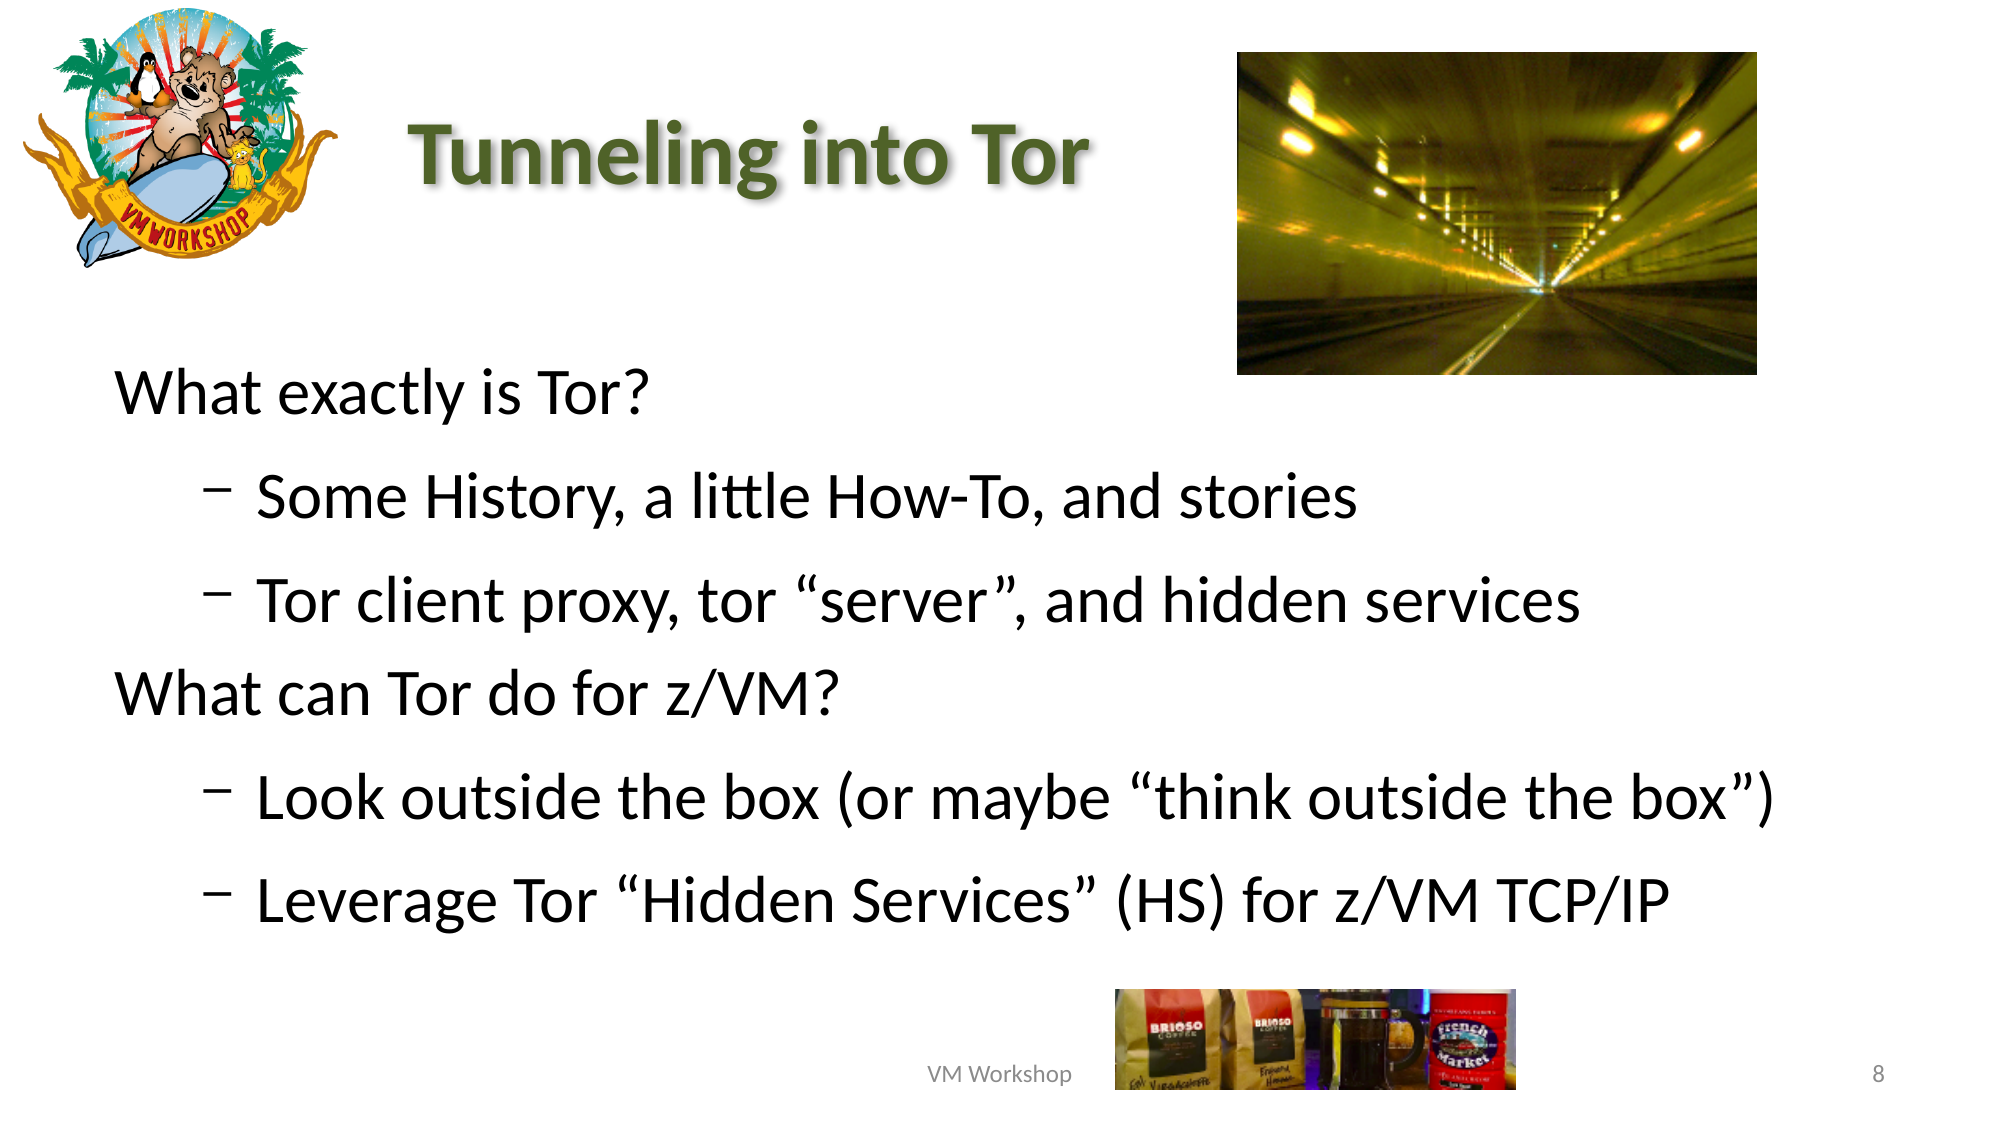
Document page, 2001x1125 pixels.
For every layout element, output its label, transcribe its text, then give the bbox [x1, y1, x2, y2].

list What exactly is Tor? Some History, a little How-To, and stories Tor client proxy, tor “server”, and hidden services What can Tor do for z/VM? Look outside the box (or maybe “think outside the box”) Leverage Tor “Hidden Services” (HS) for z/VM TCP/IP [100, 260, 1900, 1004]
title Tunneling into Tor [392, 53, 1922, 242]
picture [1115, 1004, 1516, 1090]
picture [1237, 242, 1757, 376]
picture [23, 8, 338, 269]
